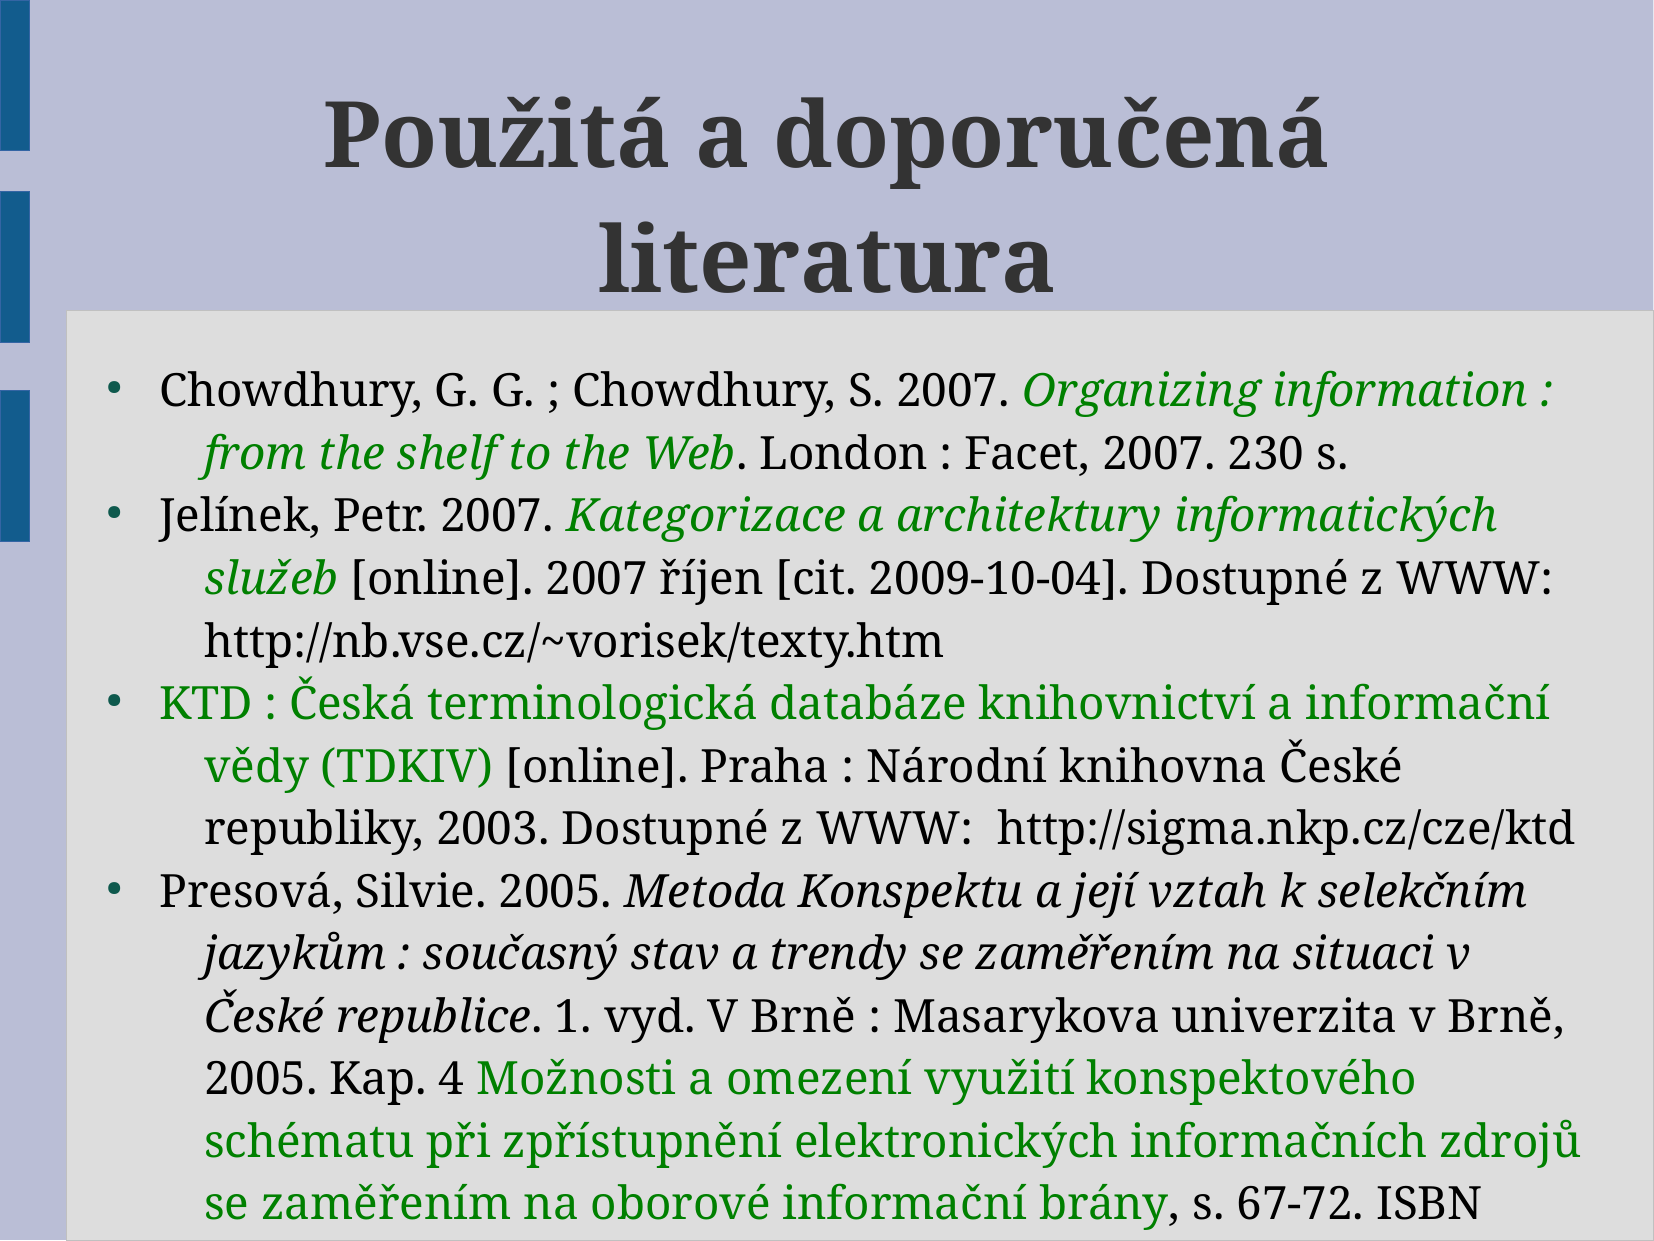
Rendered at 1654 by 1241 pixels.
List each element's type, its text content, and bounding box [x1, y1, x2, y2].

list Chowdhury, G. G. ; Chowdhury, S. 2007. Organizing information : from the shelf to the Web. London : Facet, 2007. 230 s. Jelínek, Petr. 2007. Kategorizace a architektury informatických služeb [online]. 2007 říjen [cit. 2009-10-04]. Dostupné z WWW: http://nb.vse.cz/~vorisek/texty.htm KTD : Česká terminologická databáze knihovnictví a informační vědy (TDKIV) [online]. Praha : Národní knihovna České republiky, 2003. Dostupné z WWW: http://sigma.nkp.cz/cze/ktd Presová, Silvie. 2005. Metoda Konspektu a její vztah k selekčním jazykům : současný stav a trendy se zaměřením na situaci v České republice. 1. vyd. V Brně : Masarykova univerzita v Brně, 2005. Kap. 4 Možnosti a omezení využití konspektového schématu při zpřístupnění elektronických informačních zdrojů se zaměřením na oborové informační brány, s. 67-72. ISBN 8021036850. [88, 295, 1595, 1128]
title Použitá a doporučená literatura [121, 90, 1534, 295]
